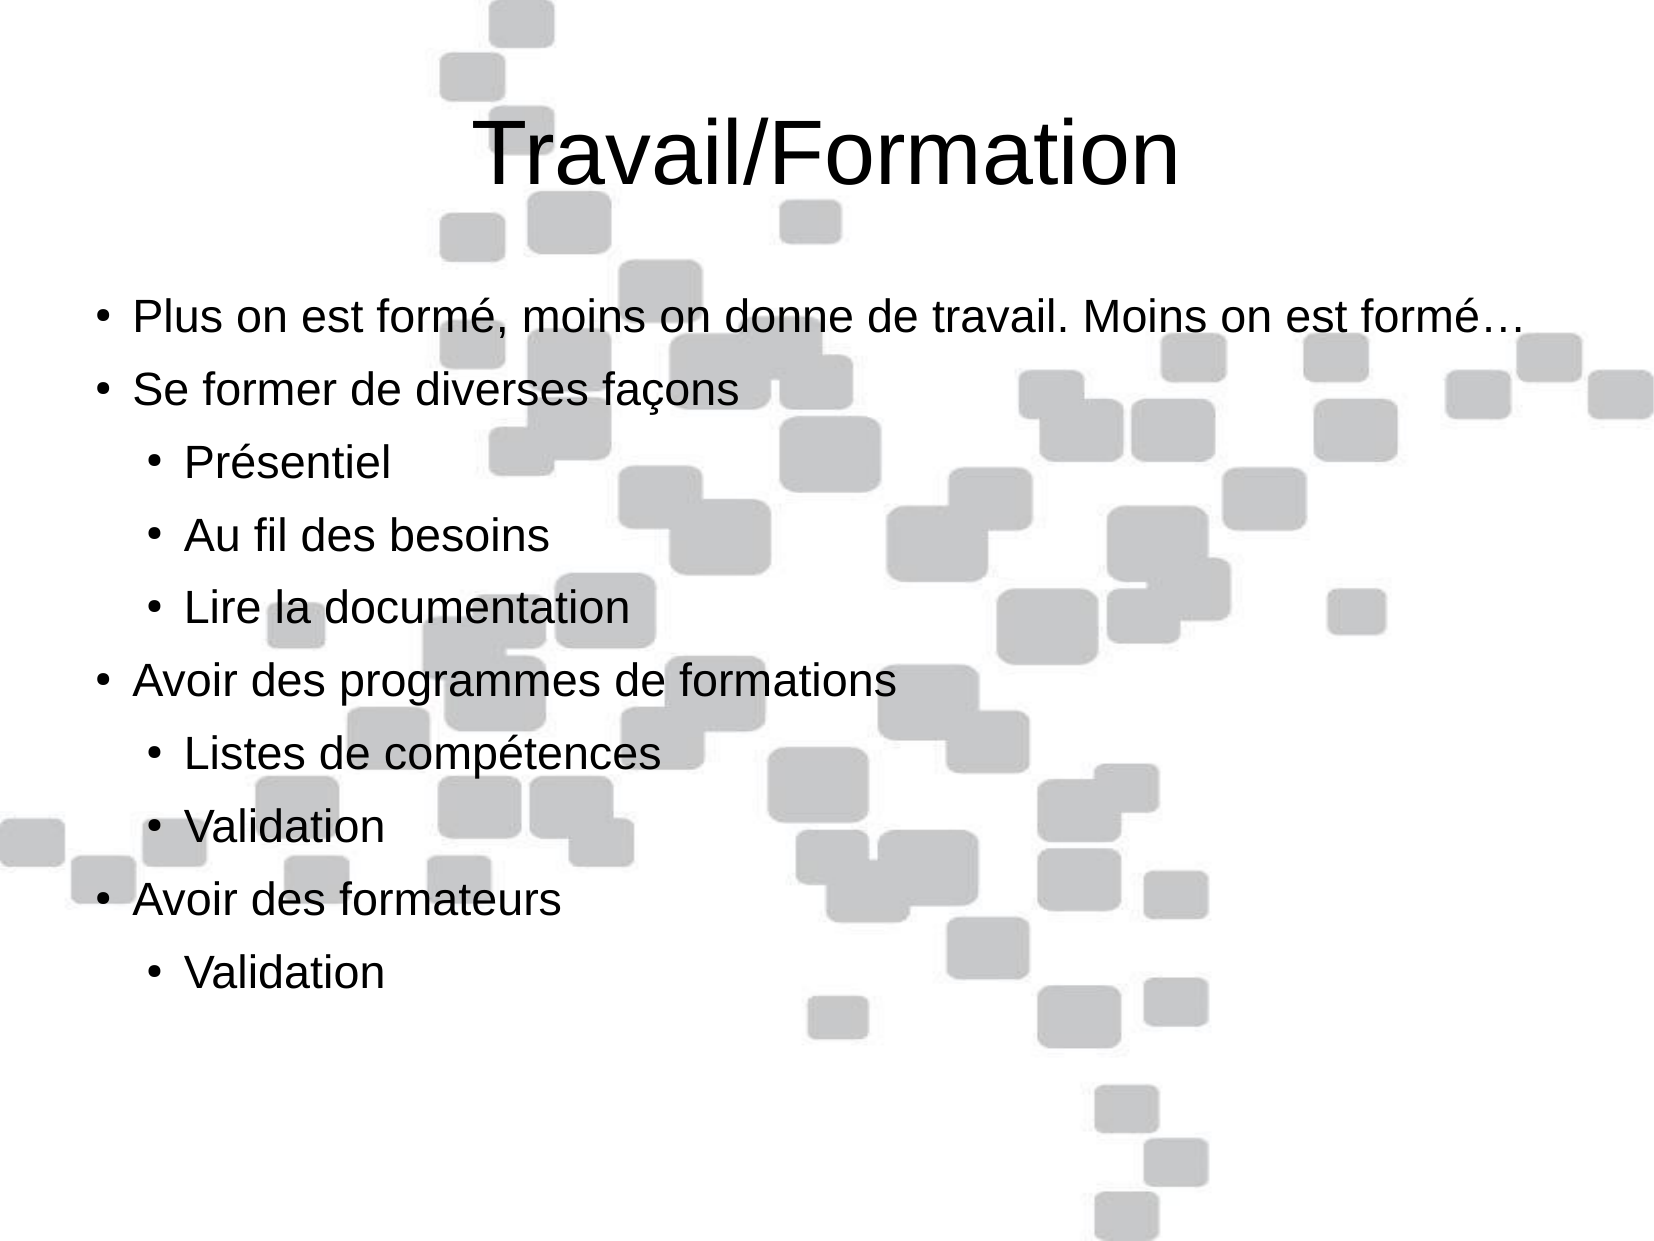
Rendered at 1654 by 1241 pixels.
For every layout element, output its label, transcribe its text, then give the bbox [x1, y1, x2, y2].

list Plus on est formé, moins on donne de travail. Moins on est formé… Se former de diverses façons Présentiel Au fil des besoins Lire la documentation Avoir des programmes de formations Listes de compétences Validation Avoir des formateurs Validation [82, 290, 1571, 1010]
title Travail/Formation [82, 49, 1571, 257]
picture [0, 0, 1654, 1241]
